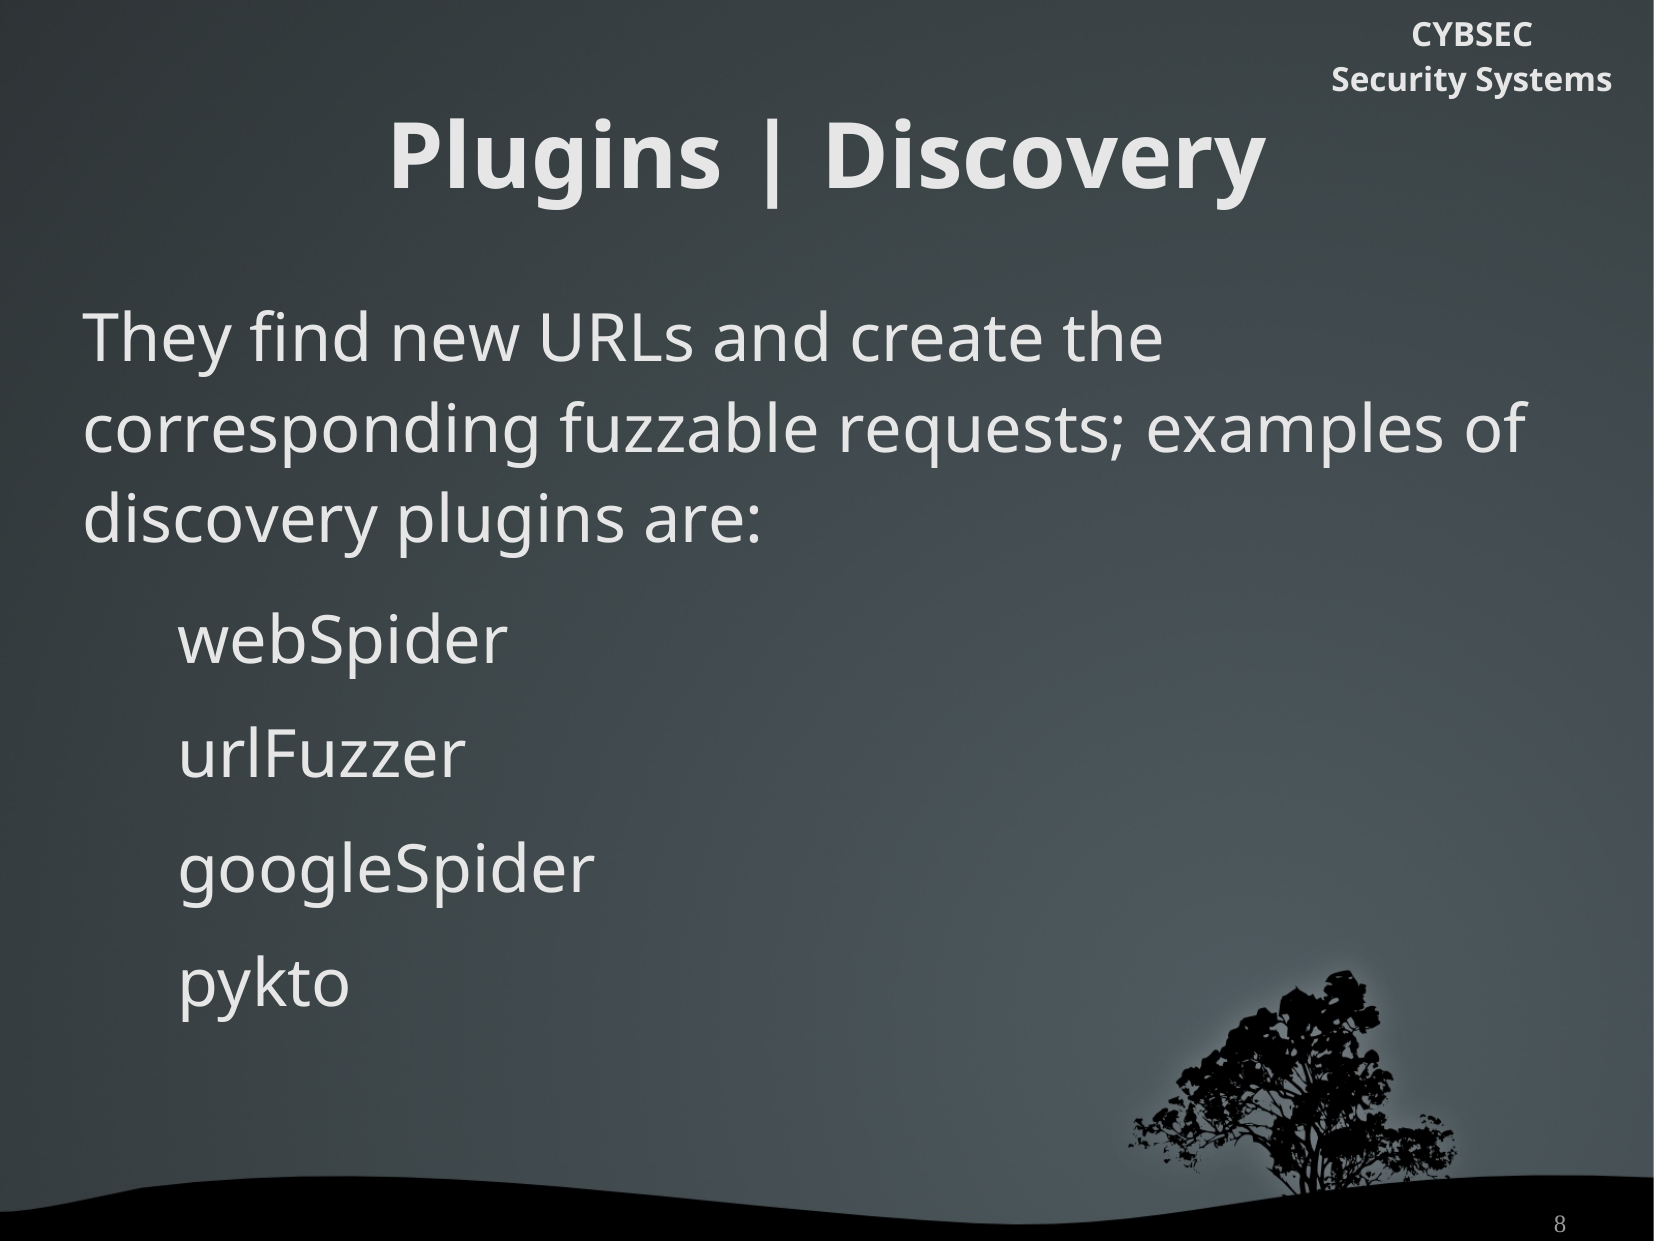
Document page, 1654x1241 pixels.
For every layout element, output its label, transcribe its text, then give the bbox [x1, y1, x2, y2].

title Plugins | Discovery [82, 49, 1571, 257]
title CYBSEC Security Systems [1290, 0, 1654, 113]
list They find new URLs and create the corresponding fuzzable requests; examples of discovery plugins are: webSpider urlFuzzer googleSpider pykto [82, 290, 1571, 1144]
picture [0, 0, 1654, 1241]
